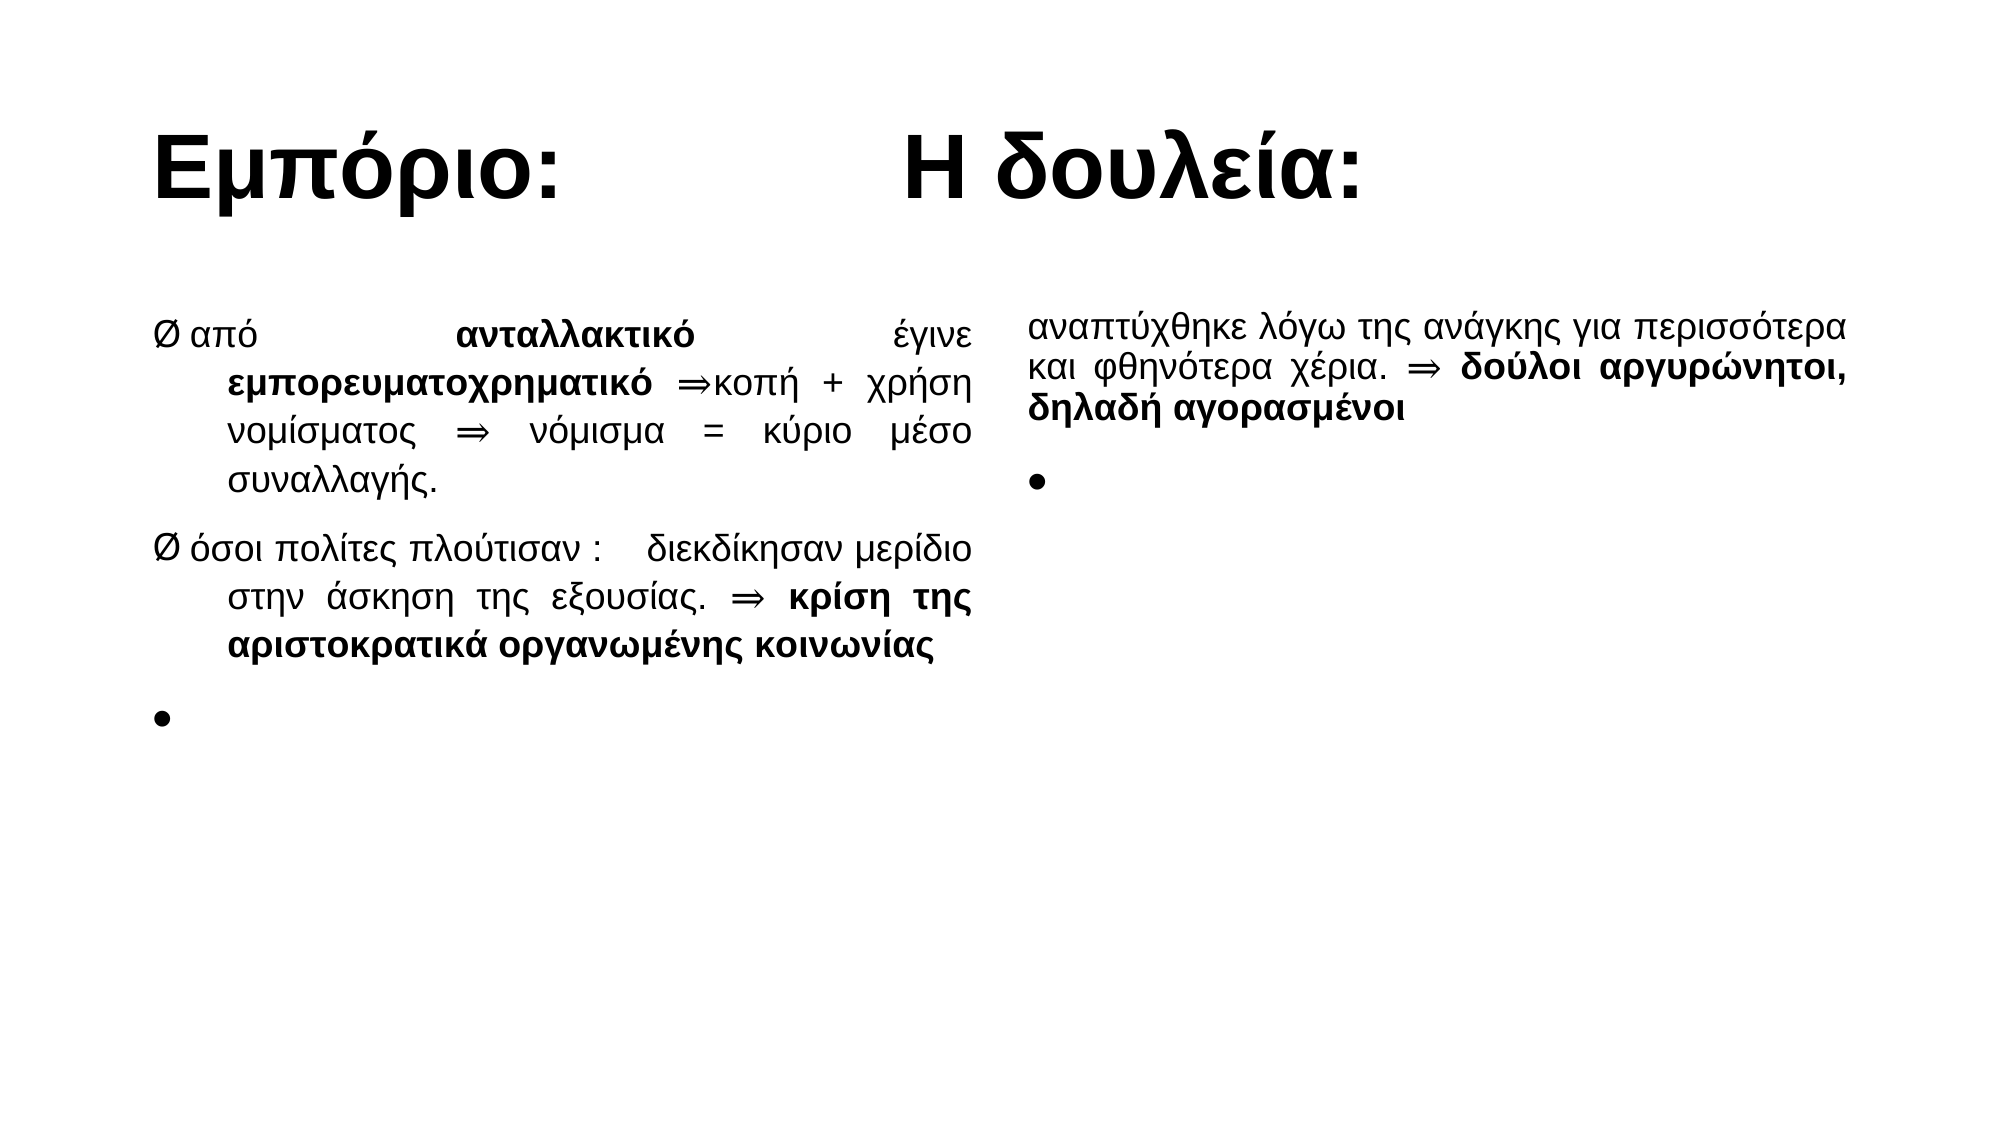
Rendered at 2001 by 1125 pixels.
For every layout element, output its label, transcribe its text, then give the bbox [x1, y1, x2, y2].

list αναπτύχθηκε λόγω της ανάγκης για περισσότερα και φθηνότερα χέρια. ⇒ δούλοι αργυρώνητοι, δηλαδή αγορασμένοι [1012, 299, 1863, 1014]
list από ανταλλακτικό έγινε εμπορευματοχρηματικό ⇒κοπή + χρήση νομίσματος ⇒ νόμισμα = κύριο μέσο συναλλαγής. όσοι πολίτες πλούτισαν : διεκδίκησαν μερίδιο στην άσκηση της εξουσίας. ⇒ κρίση της αριστοκρατικά οργανωμένης κοινωνίας [137, 299, 988, 1014]
title Εμπόριο: Η δουλεία: [137, 59, 1863, 278]
